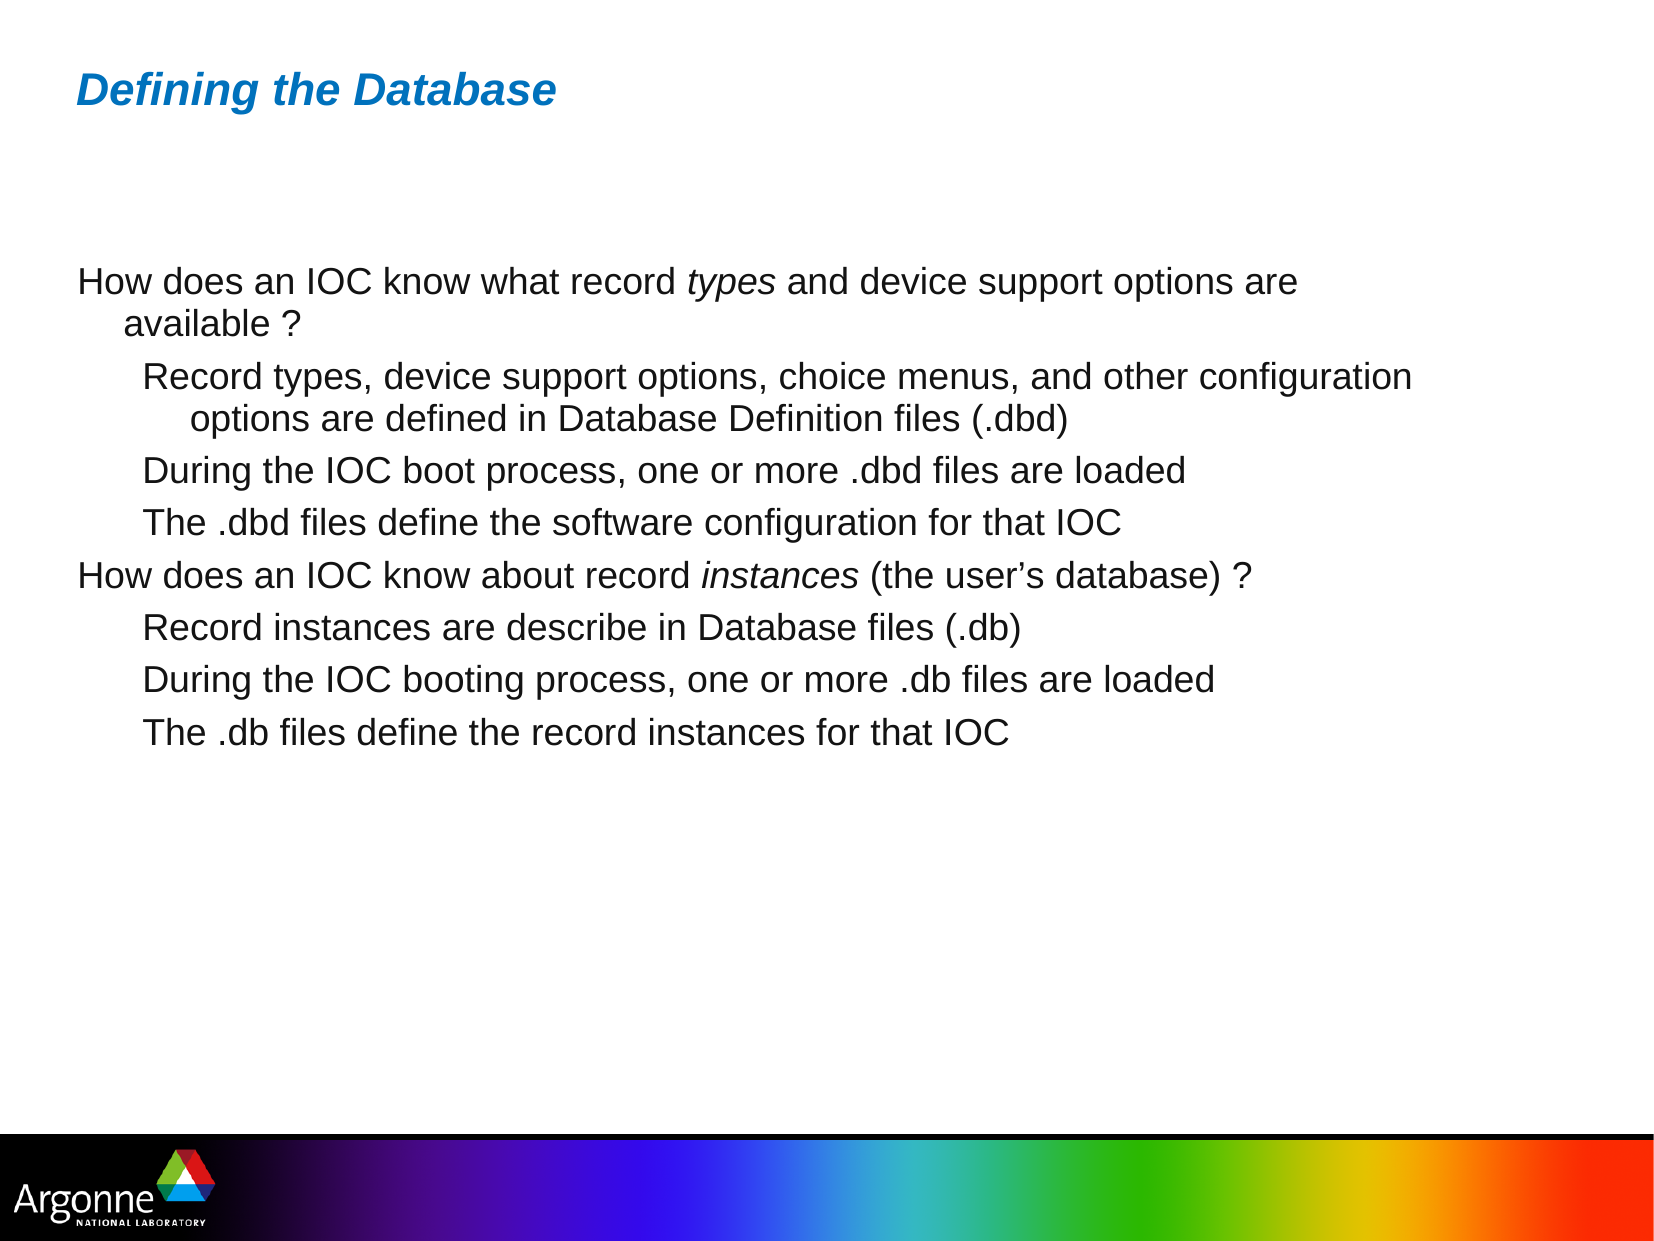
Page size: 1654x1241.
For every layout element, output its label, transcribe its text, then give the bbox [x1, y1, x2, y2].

picture [0, 1134, 1654, 1241]
list How does an IOC know what record types and device support options are available ? Record types, device support options, choice menus, and other configuration options are defined in Database Definition files (.dbd) During the IOC boot process, one or more .dbd files are loaded The .dbd files define the software configuration for that IOC How does an IOC know about record instances (the user’s database) ? Record instances are describe in Database files (.db) During the IOC booting process, one or more .db files are loaded The .db files define the record instances for that IOC [62, 253, 1498, 899]
title Defining the Database [61, 45, 1500, 123]
